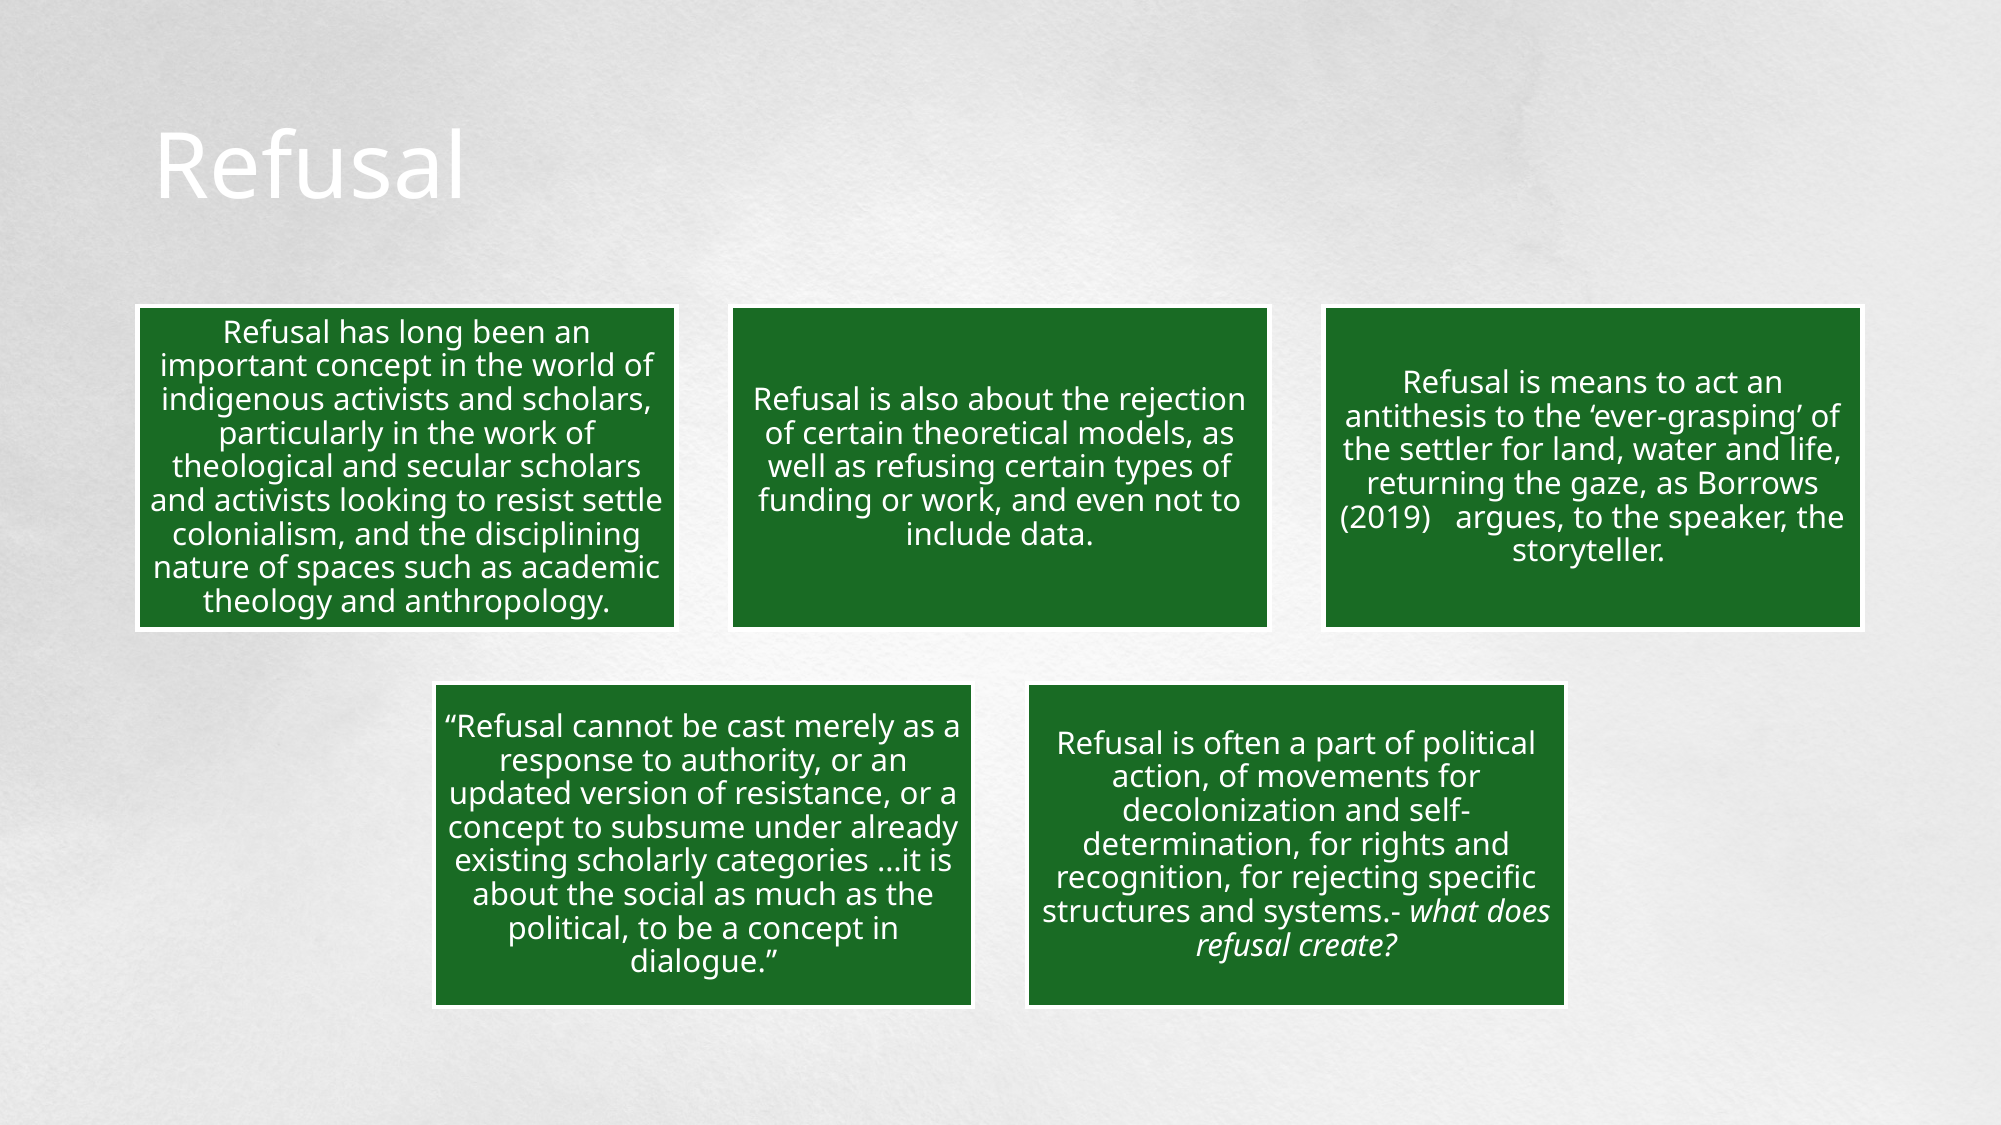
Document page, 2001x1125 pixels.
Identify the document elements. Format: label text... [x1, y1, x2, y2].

title Refusal [137, 59, 1863, 278]
text_box Refusal is also about the rejection of certain theoretical models, as well as refusing certain types of funding or work, and even not to include data. [730, 305, 1270, 630]
text_box Refusal has long been an important concept in the world of indigenous activists and scholars, particularly in the work of theological and secular scholars and activists looking to resist settle colonialism, and the disciplining nature of spaces such as academic theology and anthropology. [137, 305, 677, 630]
text_box Refusal is often a part of political action, of movements for decolonization and self-determination, for rights and recognition, for rejecting specific structures and systems.- what does refusal create? [1026, 683, 1567, 1007]
picture [0, 0, 2000, 1125]
text_box Refusal is means to act an antithesis to the ‘ever-grasping’ of the settler for land, water and life, returning the gaze, as Borrows (2019) argues, to the speaker, the storyteller. [1323, 305, 1863, 630]
text_box “Refusal cannot be cast merely as a response to authority, or an updated version of resistance, or a concept to subsume under already existing scholarly categories …it is about the social as much as the political, to be a concept in dialogue.” [433, 683, 974, 1007]
